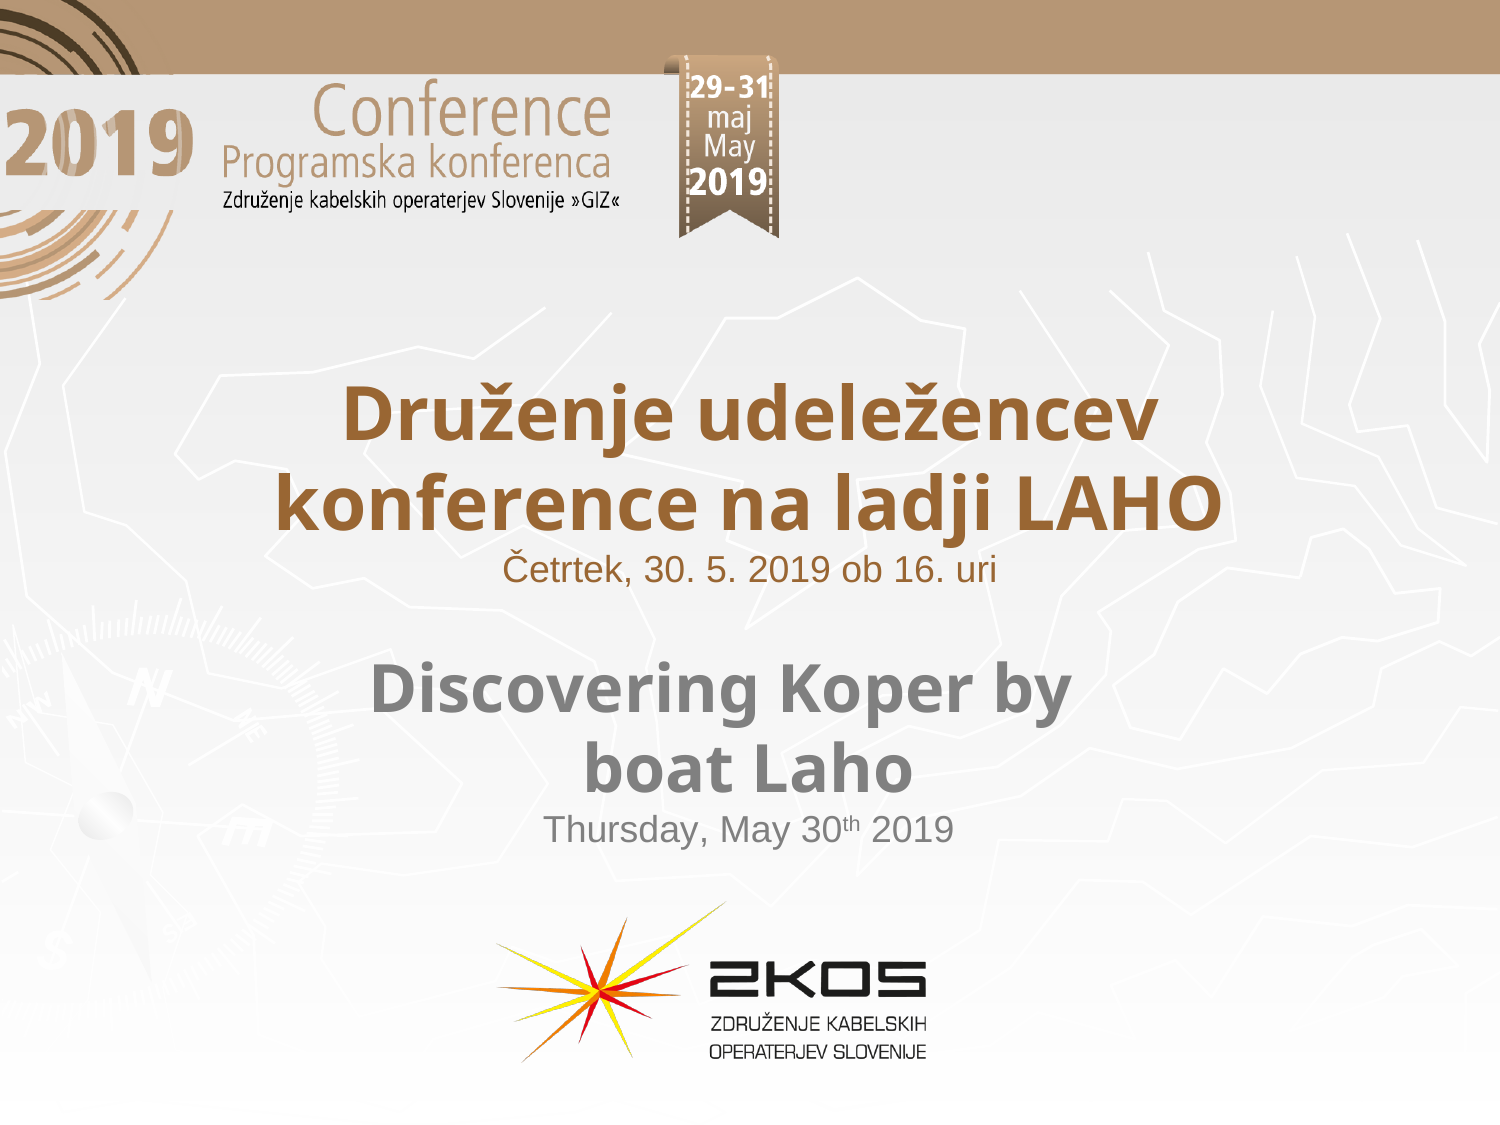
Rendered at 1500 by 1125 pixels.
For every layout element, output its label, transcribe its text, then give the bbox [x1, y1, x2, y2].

subtitle Discovering Koper by boat Laho Thursday, May 30th 2019 [318, 637, 1123, 859]
picture [0, 0, 1500, 301]
picture [490, 893, 931, 1070]
title Druženje udeležencev konference na ladji LAHO Četrtek, 30. 5. 2019 ob 16. uri [112, 356, 1388, 598]
